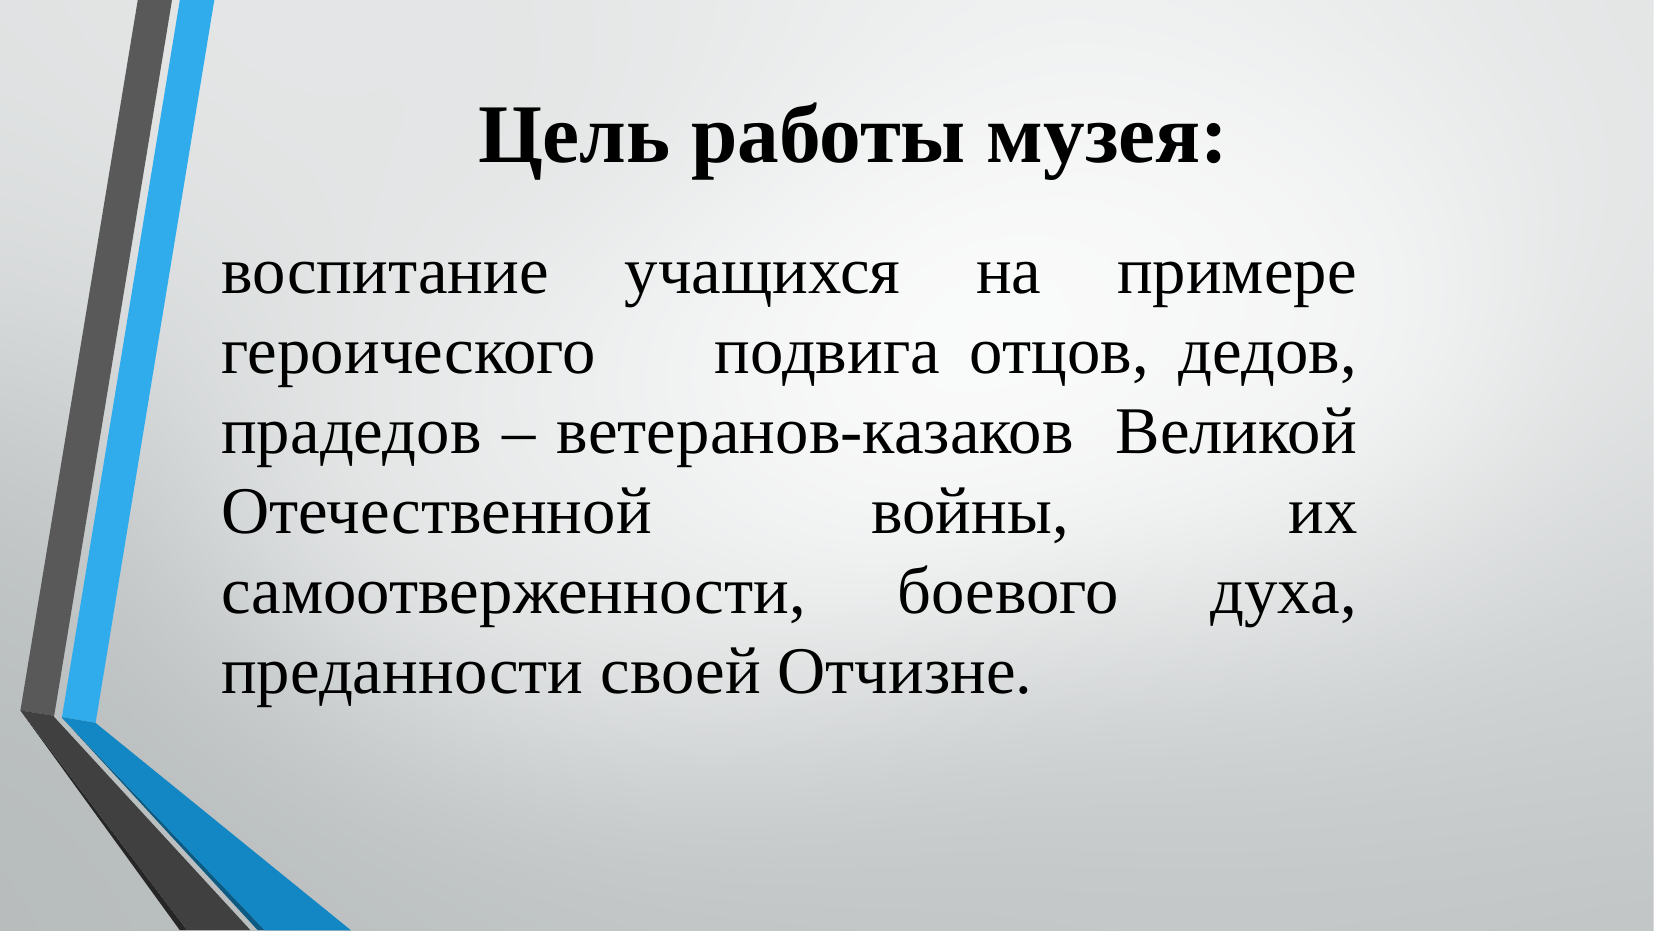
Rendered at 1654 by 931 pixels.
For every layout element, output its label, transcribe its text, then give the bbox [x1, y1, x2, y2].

text_box воспитание учащихся на примере героического подвига отцов, дедов, прадедов – ветеранов-казаков Великой Отечественной войны, их самоотверженности, боевого духа, преданности своей Отчизне. [206, 219, 1566, 714]
text_box Цель работы музея: [463, 71, 1253, 188]
